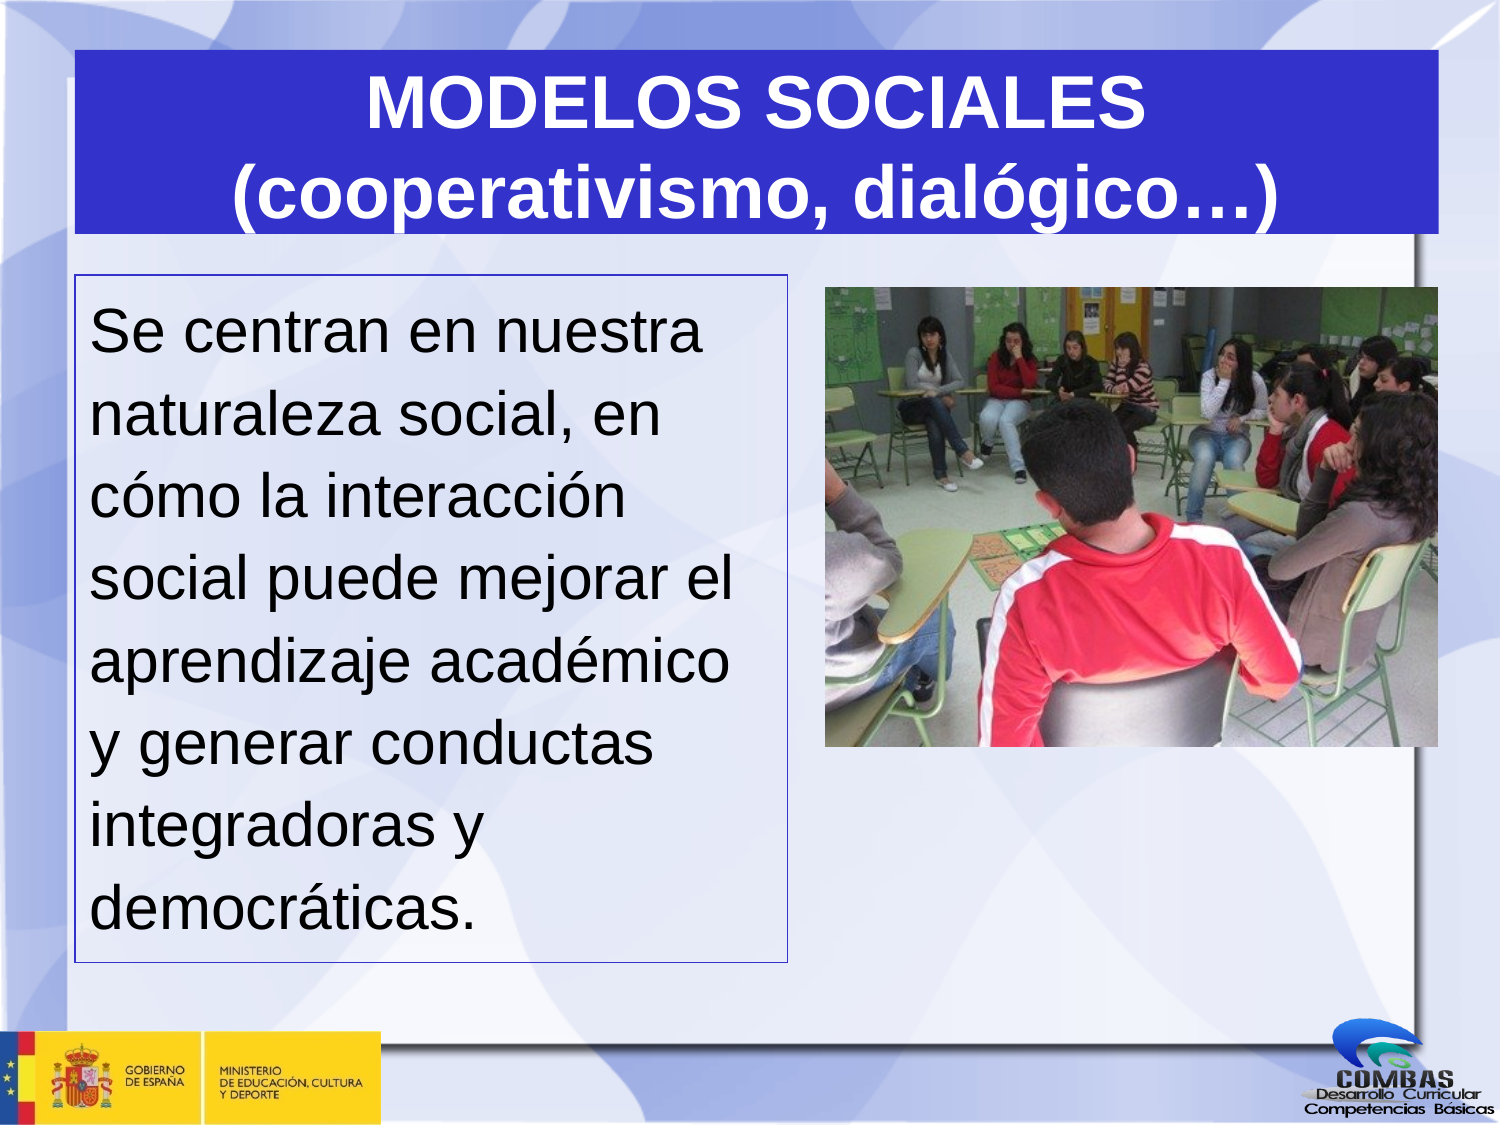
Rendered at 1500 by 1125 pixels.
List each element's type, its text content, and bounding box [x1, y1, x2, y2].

text_box MODELOS SOCIALES (cooperativismo, dialógico…) [74, 49, 1439, 234]
picture [0, 0, 1500, 1125]
text_box Se centran en nuestra naturaleza social, en cómo la interacción social puede mejorar el aprendizaje académico y generar conductas integradoras y democráticas. [74, 274, 788, 963]
